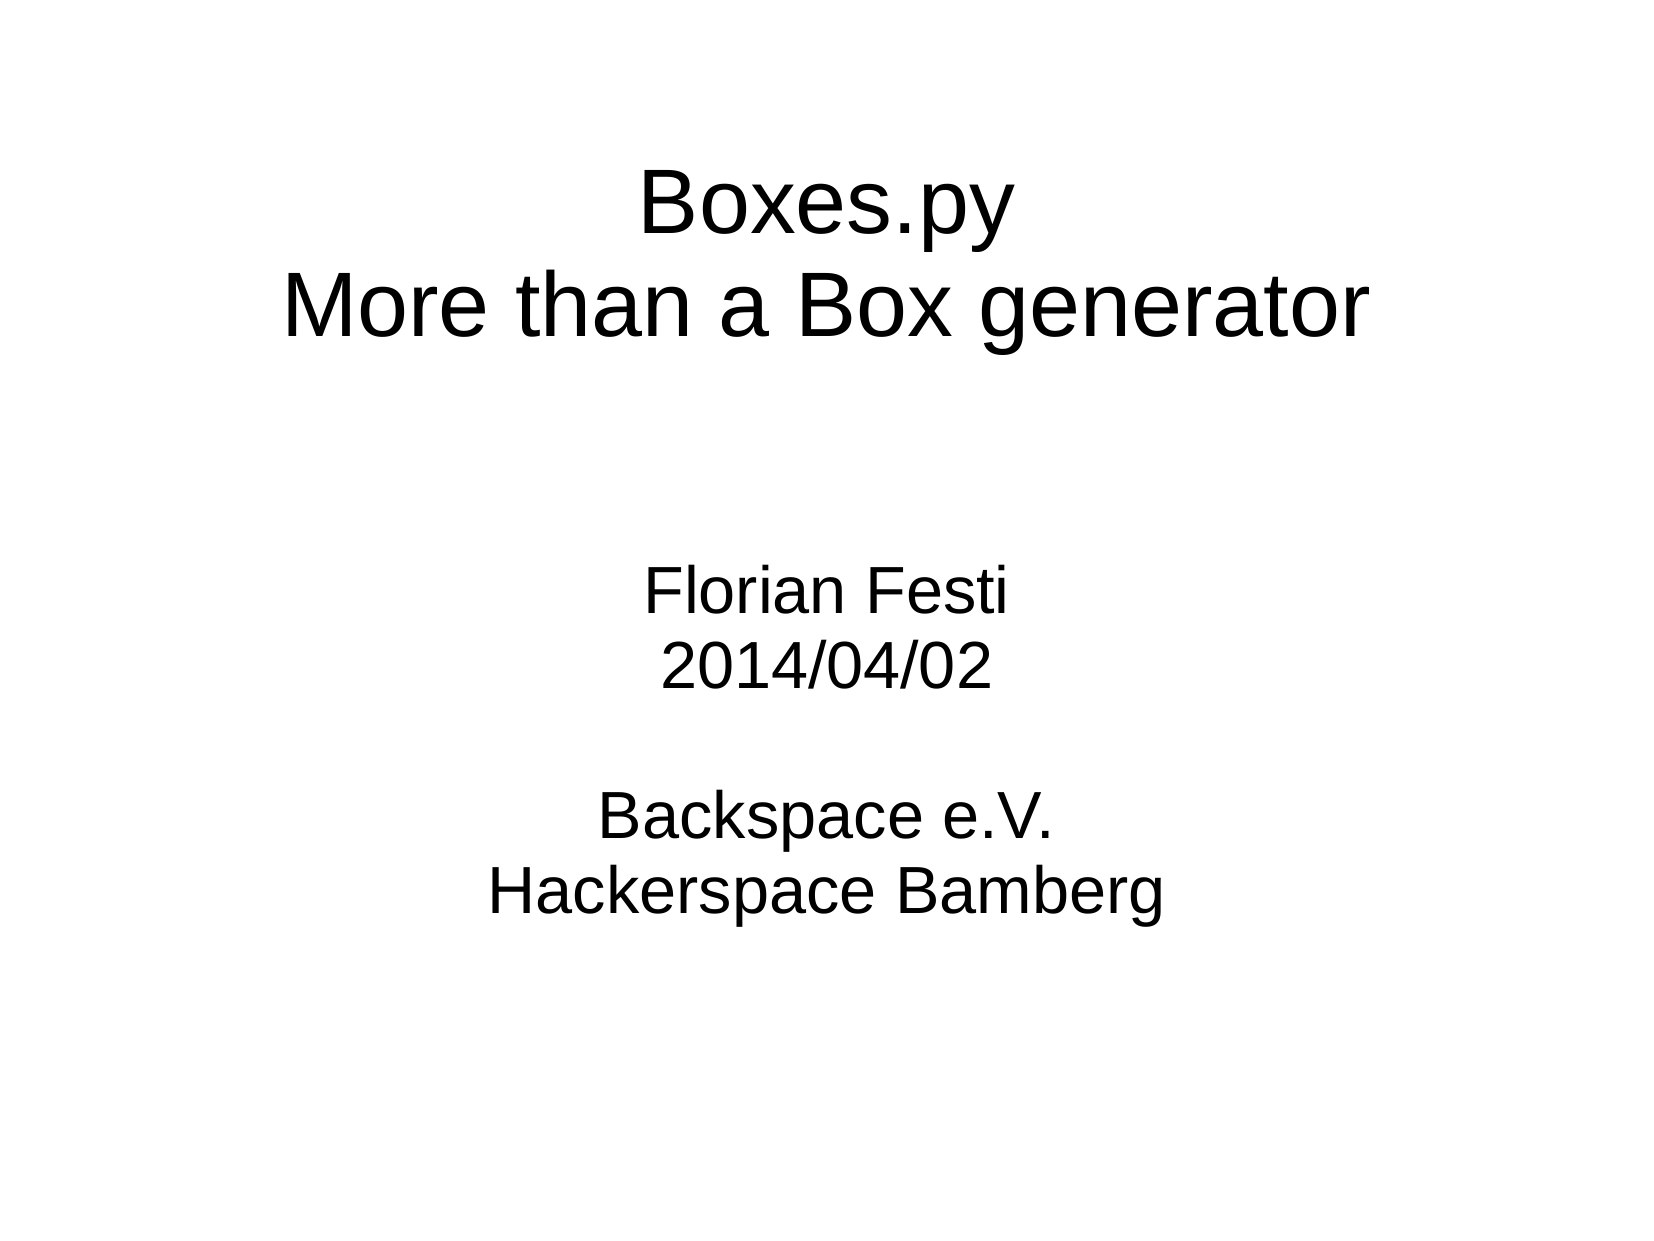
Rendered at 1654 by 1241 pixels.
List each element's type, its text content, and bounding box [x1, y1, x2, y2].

subtitle Florian Festi 2014/04/02 Backspace e.V. Hackerspace Bamberg [82, 380, 1571, 1101]
title Boxes.py More than a Box generator [82, 149, 1571, 357]
